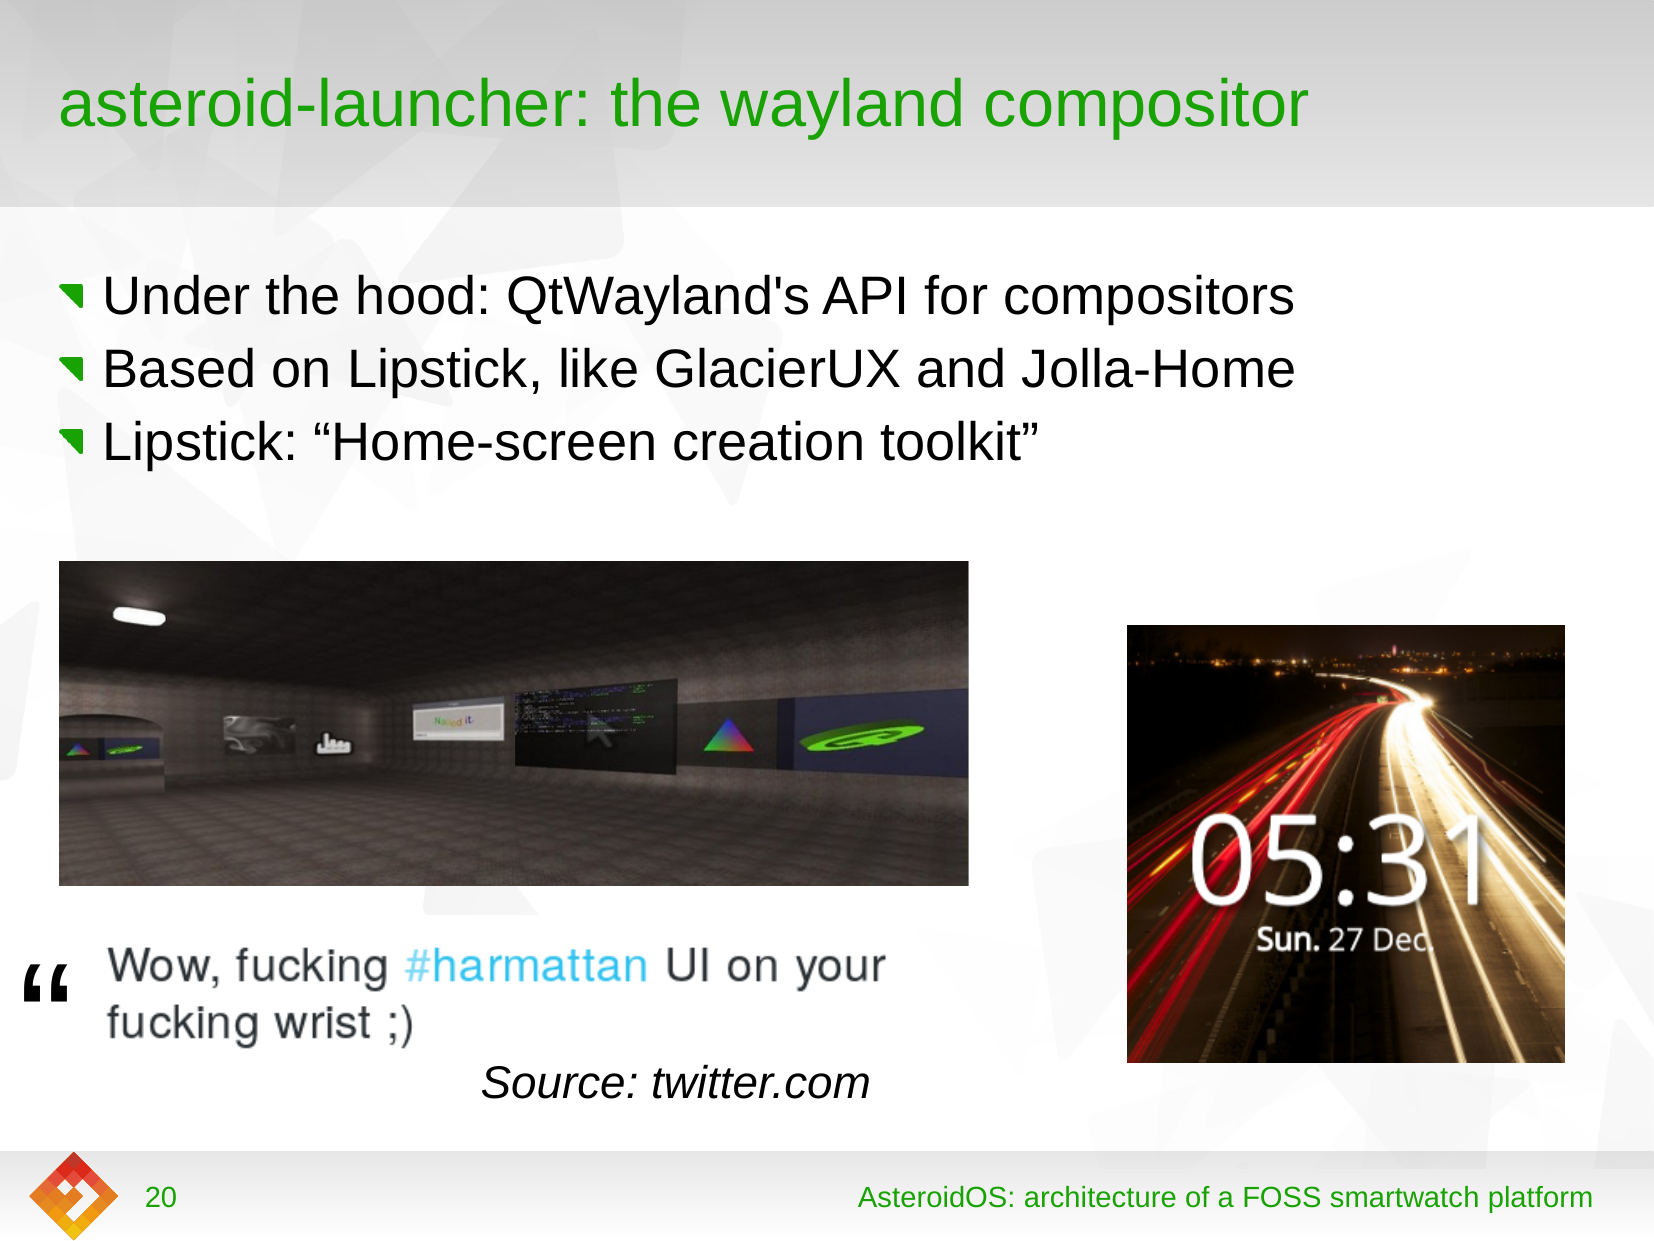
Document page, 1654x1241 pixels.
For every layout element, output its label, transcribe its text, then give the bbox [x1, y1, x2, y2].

title asteroid-launcher: the wayland compositor [59, 29, 1595, 178]
picture [0, 0, 1654, 1169]
text_box “ [3, 920, 89, 1123]
text_box Source: twitter.com [480, 1056, 886, 1211]
list Under the hood: QtWayland's API for compositors Based on Lipstick, like GlacierUX and Jolla-Home Lipstick: “Home-screen creation toolkit” [59, 265, 1595, 1056]
